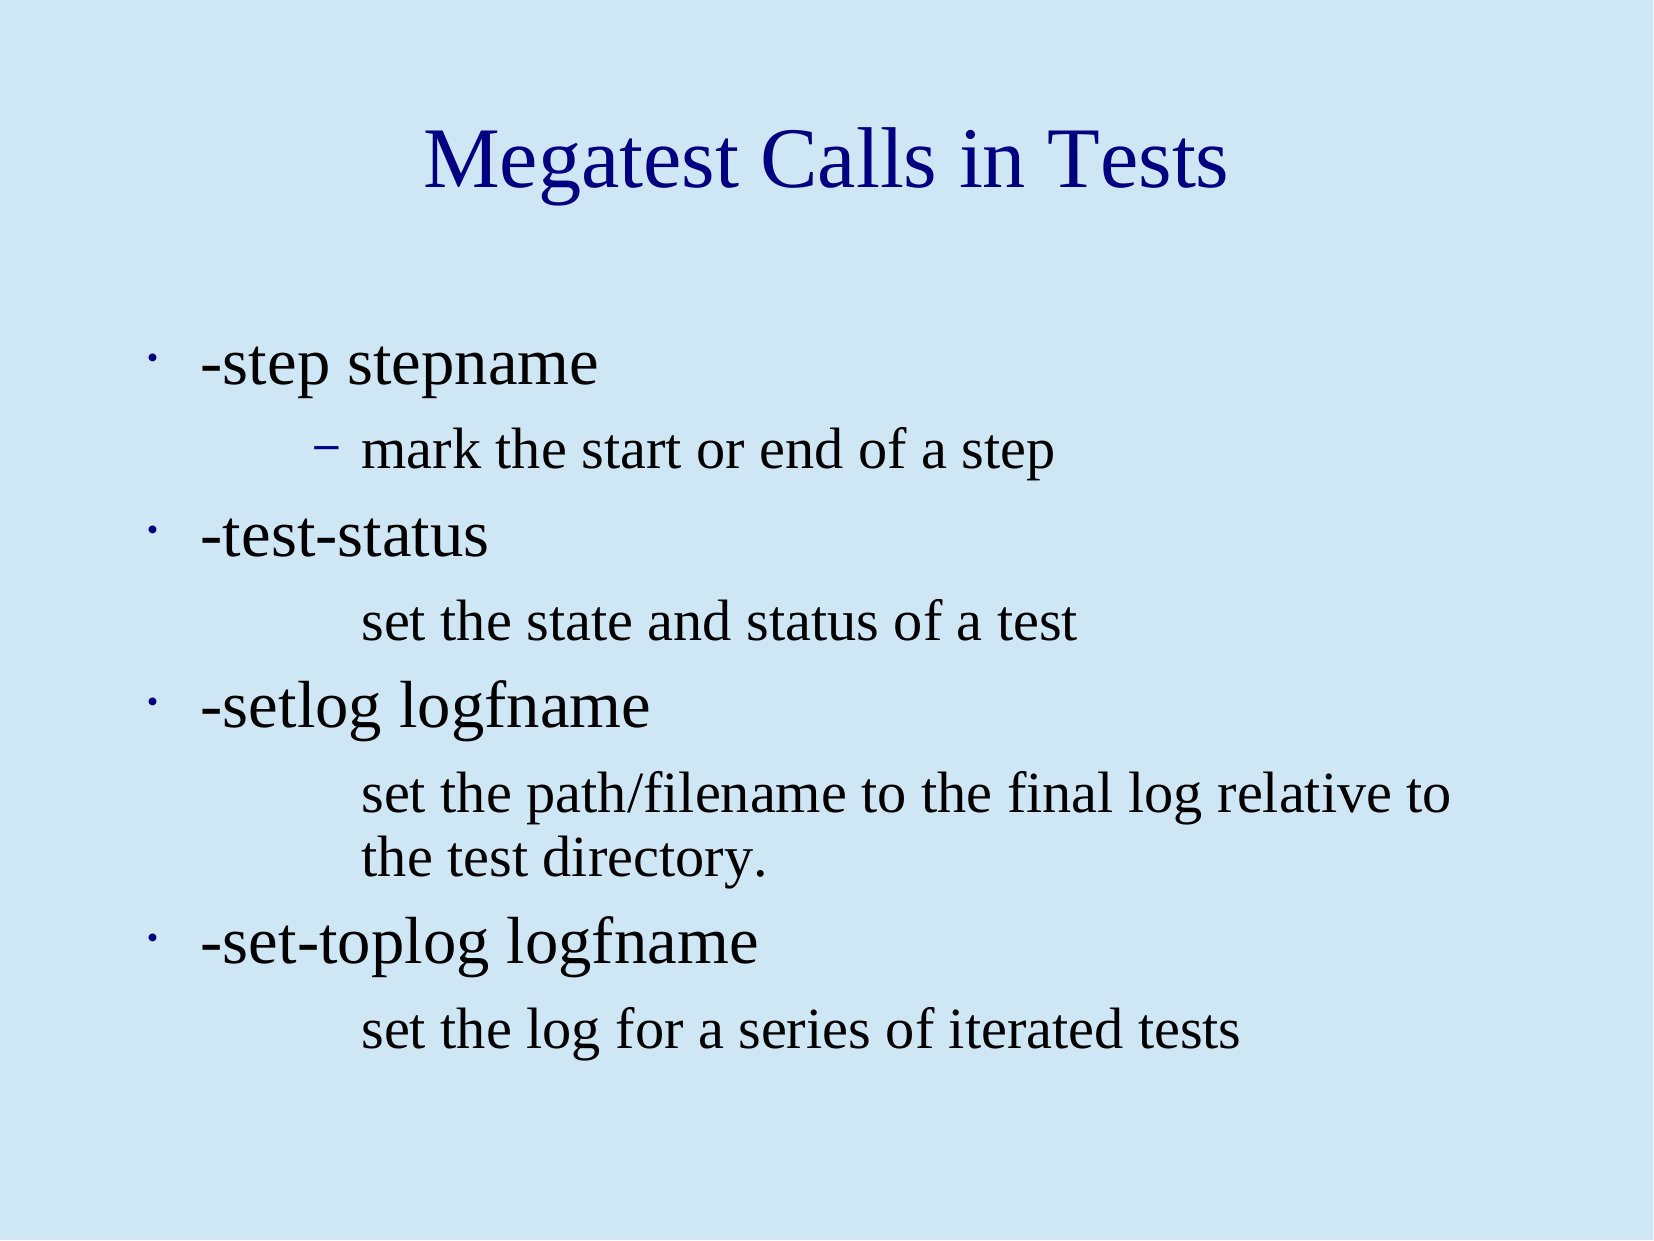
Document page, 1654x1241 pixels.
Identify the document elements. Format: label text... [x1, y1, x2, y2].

title Megatest Calls in Tests [82, 55, 1571, 263]
list -step stepname mark the start or end of a step -test-status set the state and status of a test -setlog logfname set the path/filename to the final log relative to the test directory. -set-toplog logfname set the log for a series of iterated tests [129, 324, 1489, 1061]
